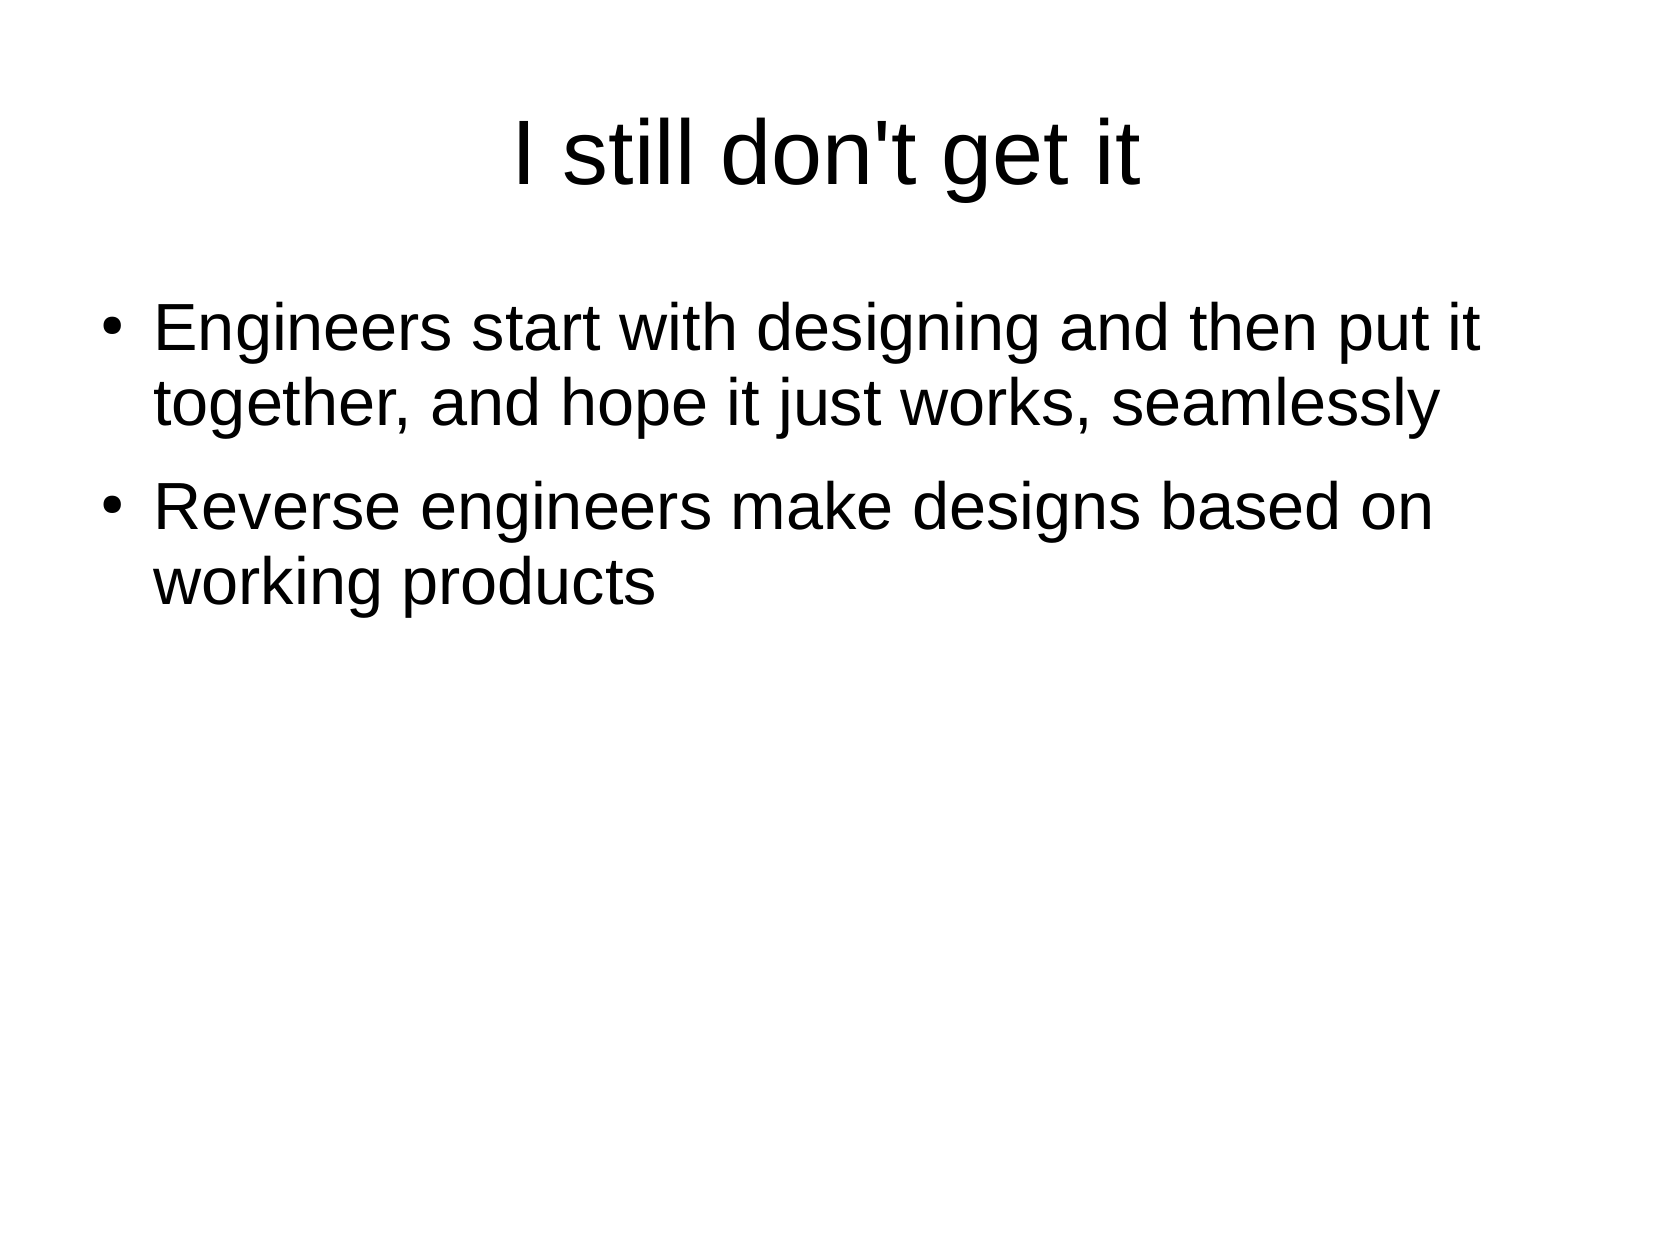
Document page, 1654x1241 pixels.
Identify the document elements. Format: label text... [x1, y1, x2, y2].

title I still don't get it [82, 49, 1571, 257]
list Engineers start with designing and then put it together, and hope it just works, seamlessly Reverse engineers make designs based on working products [82, 290, 1571, 1010]
